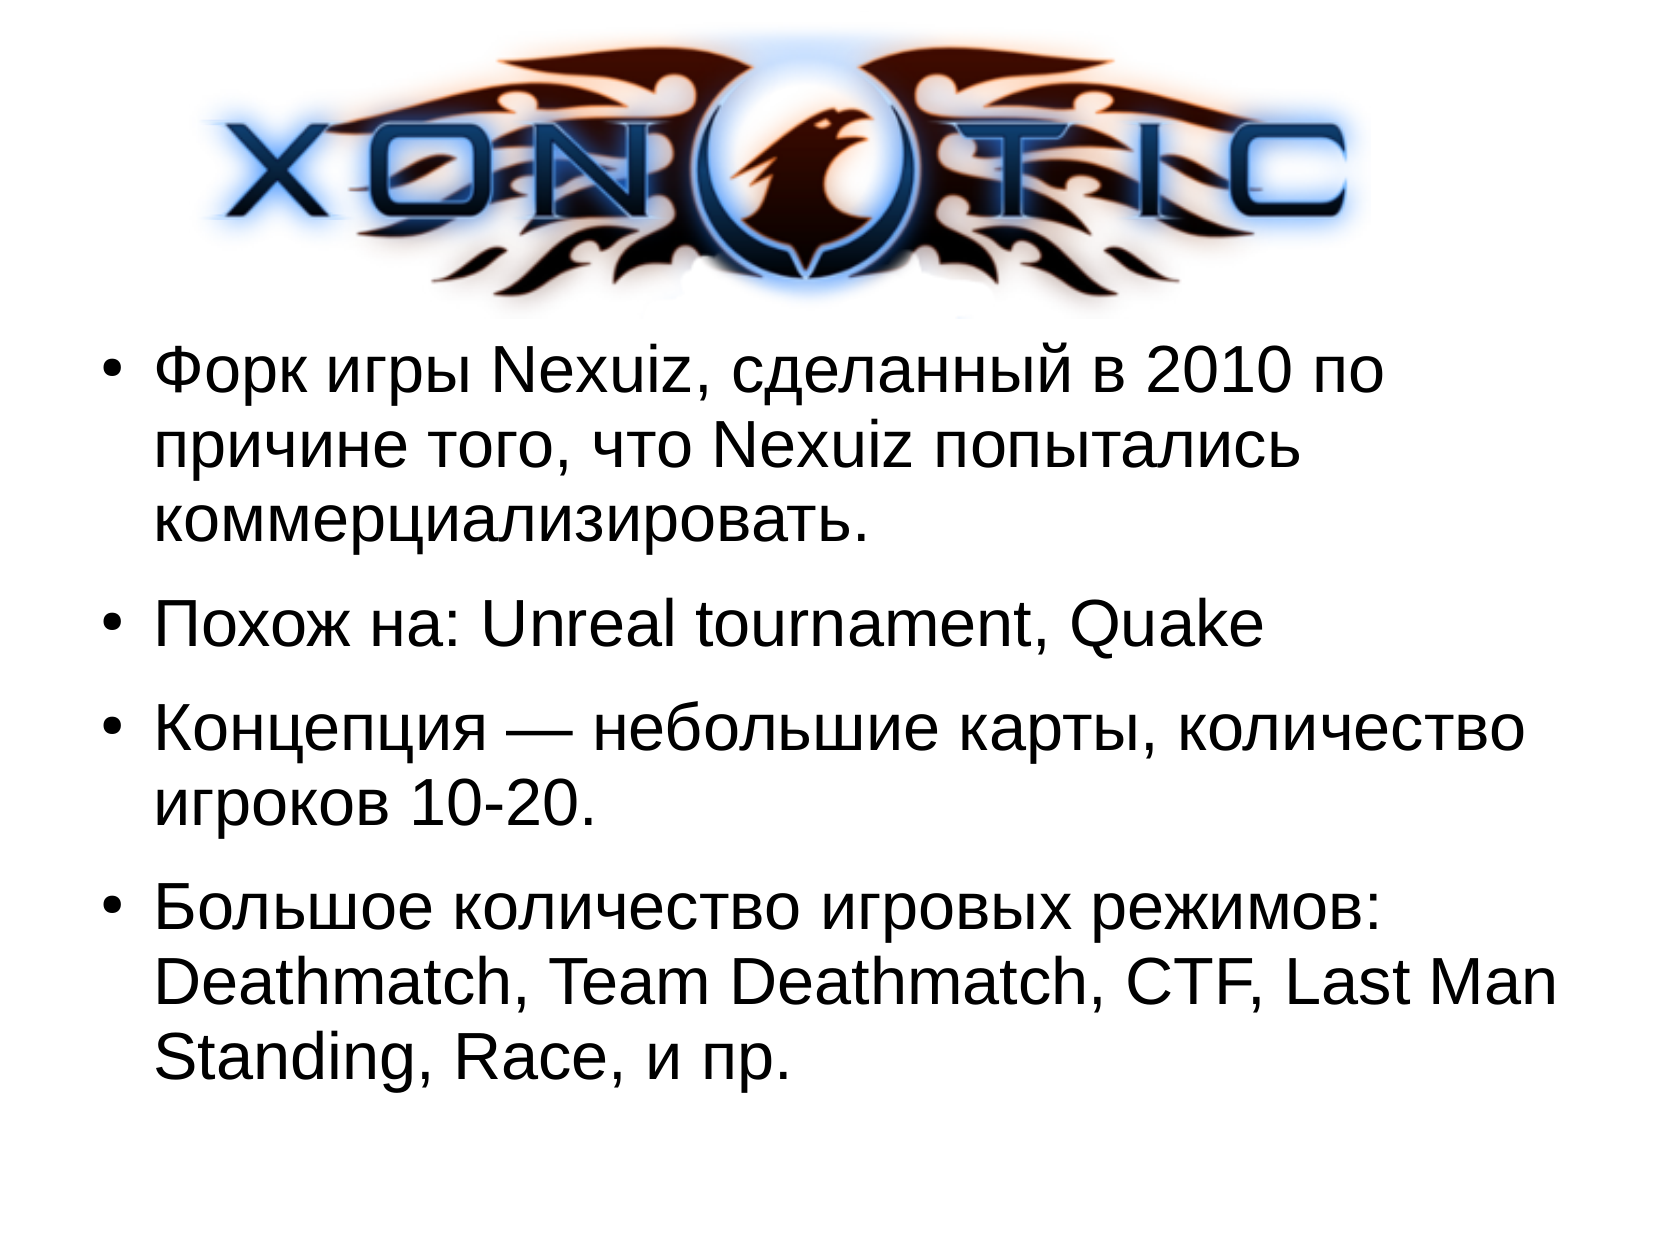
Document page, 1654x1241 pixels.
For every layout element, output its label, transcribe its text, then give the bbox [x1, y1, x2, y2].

picture [189, 11, 1371, 319]
list Форк игры Nexuiz, сделанный в 2010 по причине того, что Nexuiz попытались коммерциализировать. Похож на: Unreal tournament, Quake Концепция — небольшие карты, количество игроков 10-20. Большое количество игровых режимов: Deathmatch, Team Deathmatch, CTF, Last Man Standing, Race, и пр. [82, 331, 1571, 1193]
